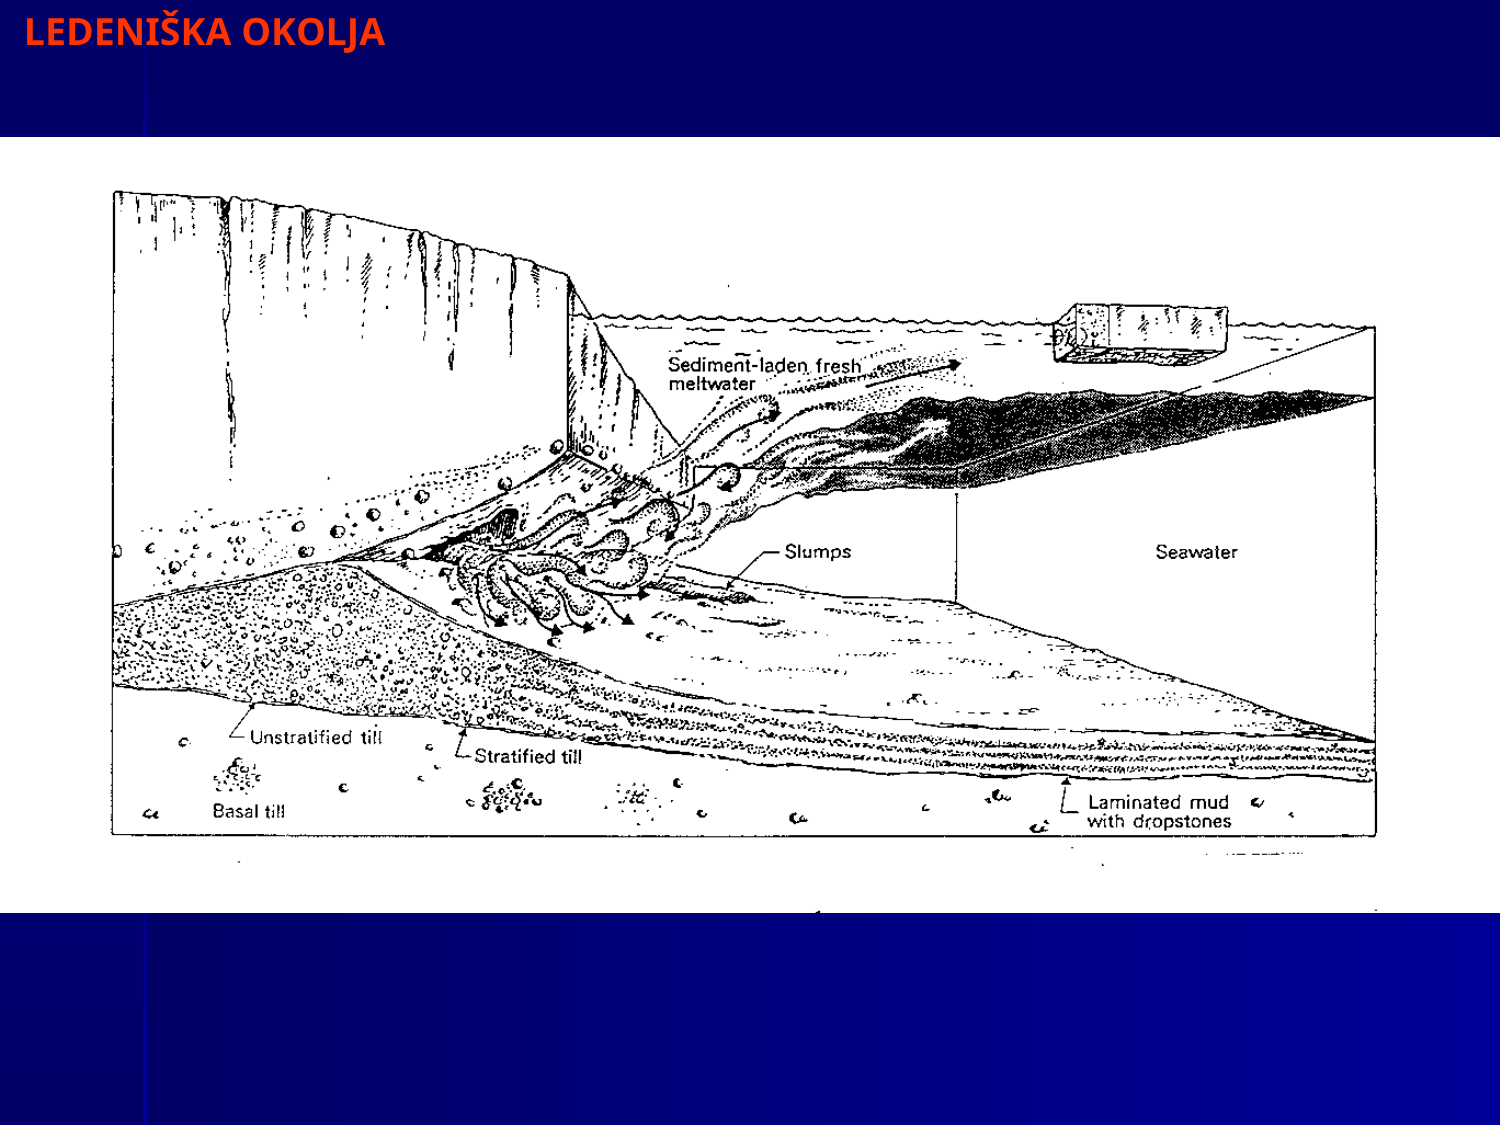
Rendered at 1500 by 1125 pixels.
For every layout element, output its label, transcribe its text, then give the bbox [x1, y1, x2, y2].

text_box LEDENIŠKA OKOLJA [9, 0, 401, 61]
picture [0, 137, 1500, 913]
